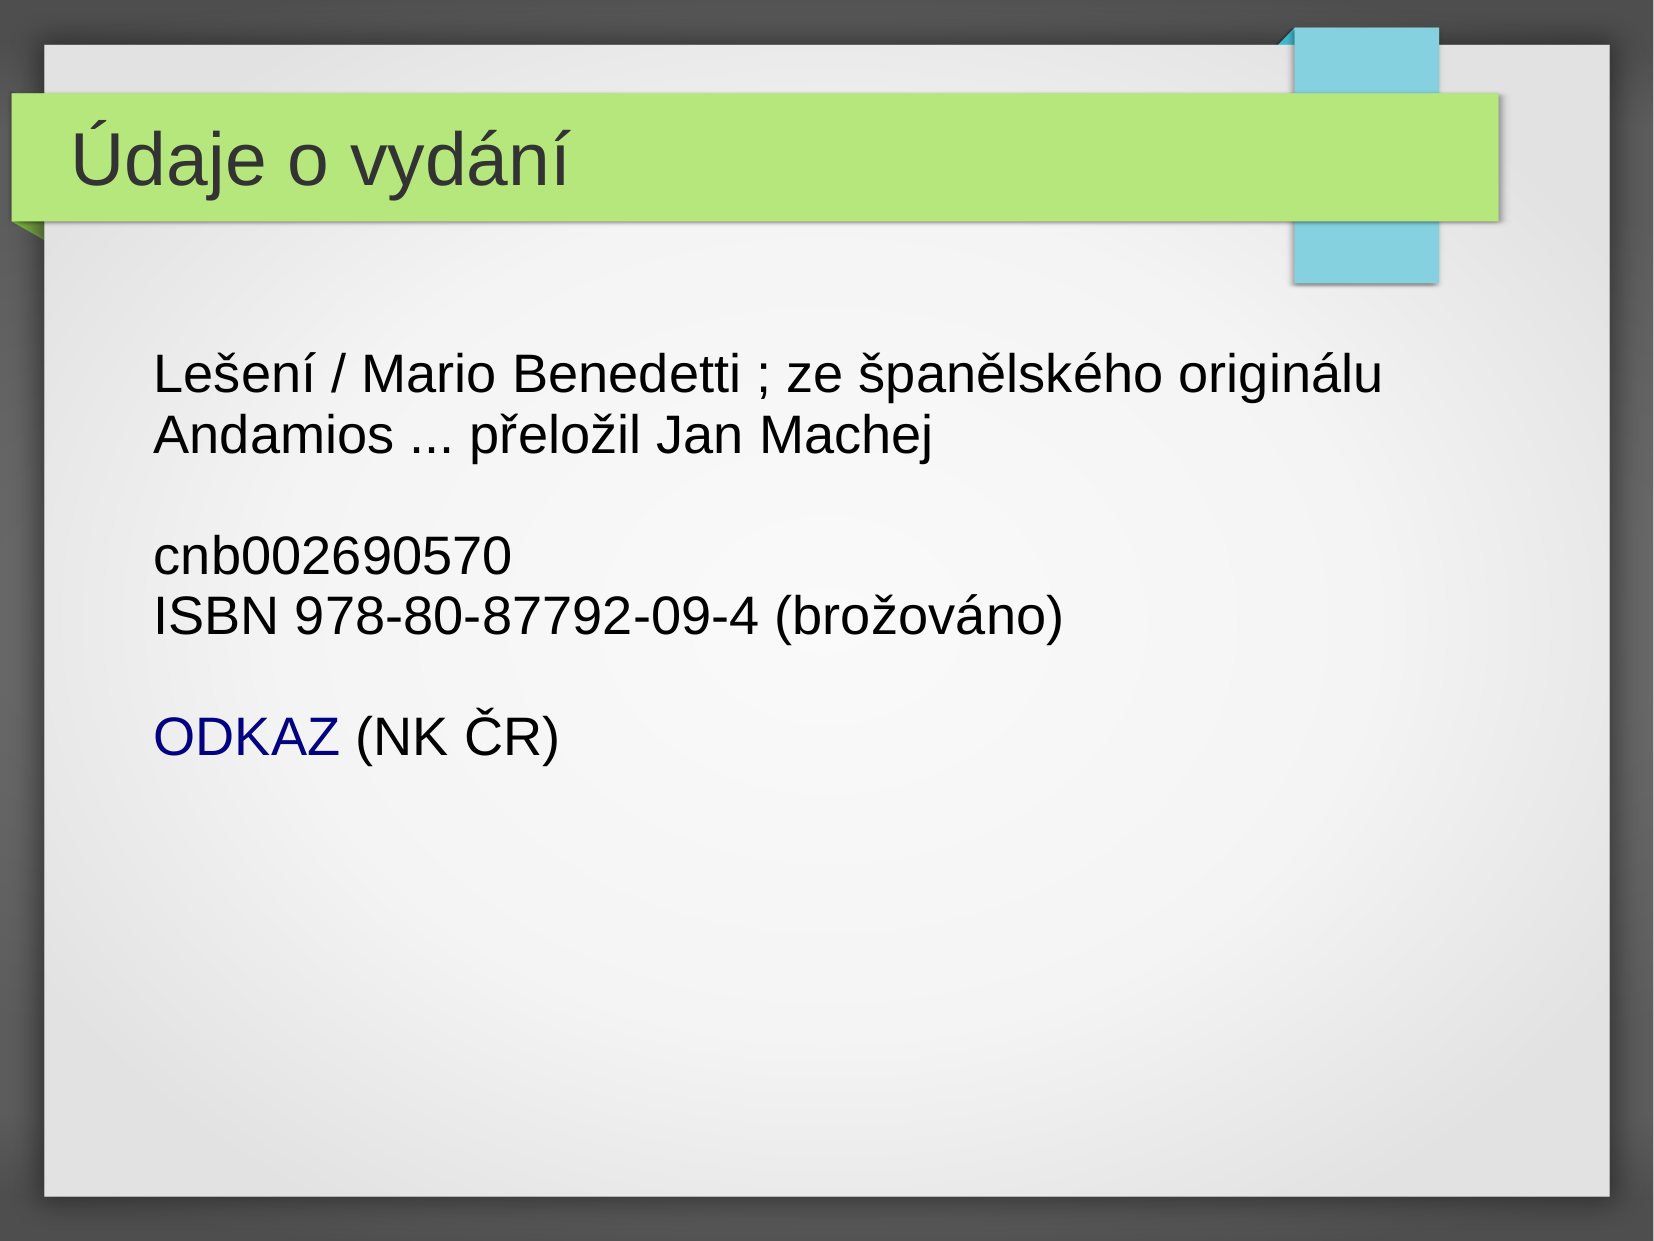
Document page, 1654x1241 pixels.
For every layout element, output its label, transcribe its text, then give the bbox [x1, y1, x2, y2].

title Údaje o vydání [70, 106, 1229, 213]
list Lešení / Mario Benedetti ; ze španělského originálu Andamios ... přeložil Jan Machej cnb002690570 ISBN 978-80-87792-09-4 (brožováno) ODKAZ (NK ČR) [82, 343, 1538, 1063]
picture [0, 0, 1654, 1241]
